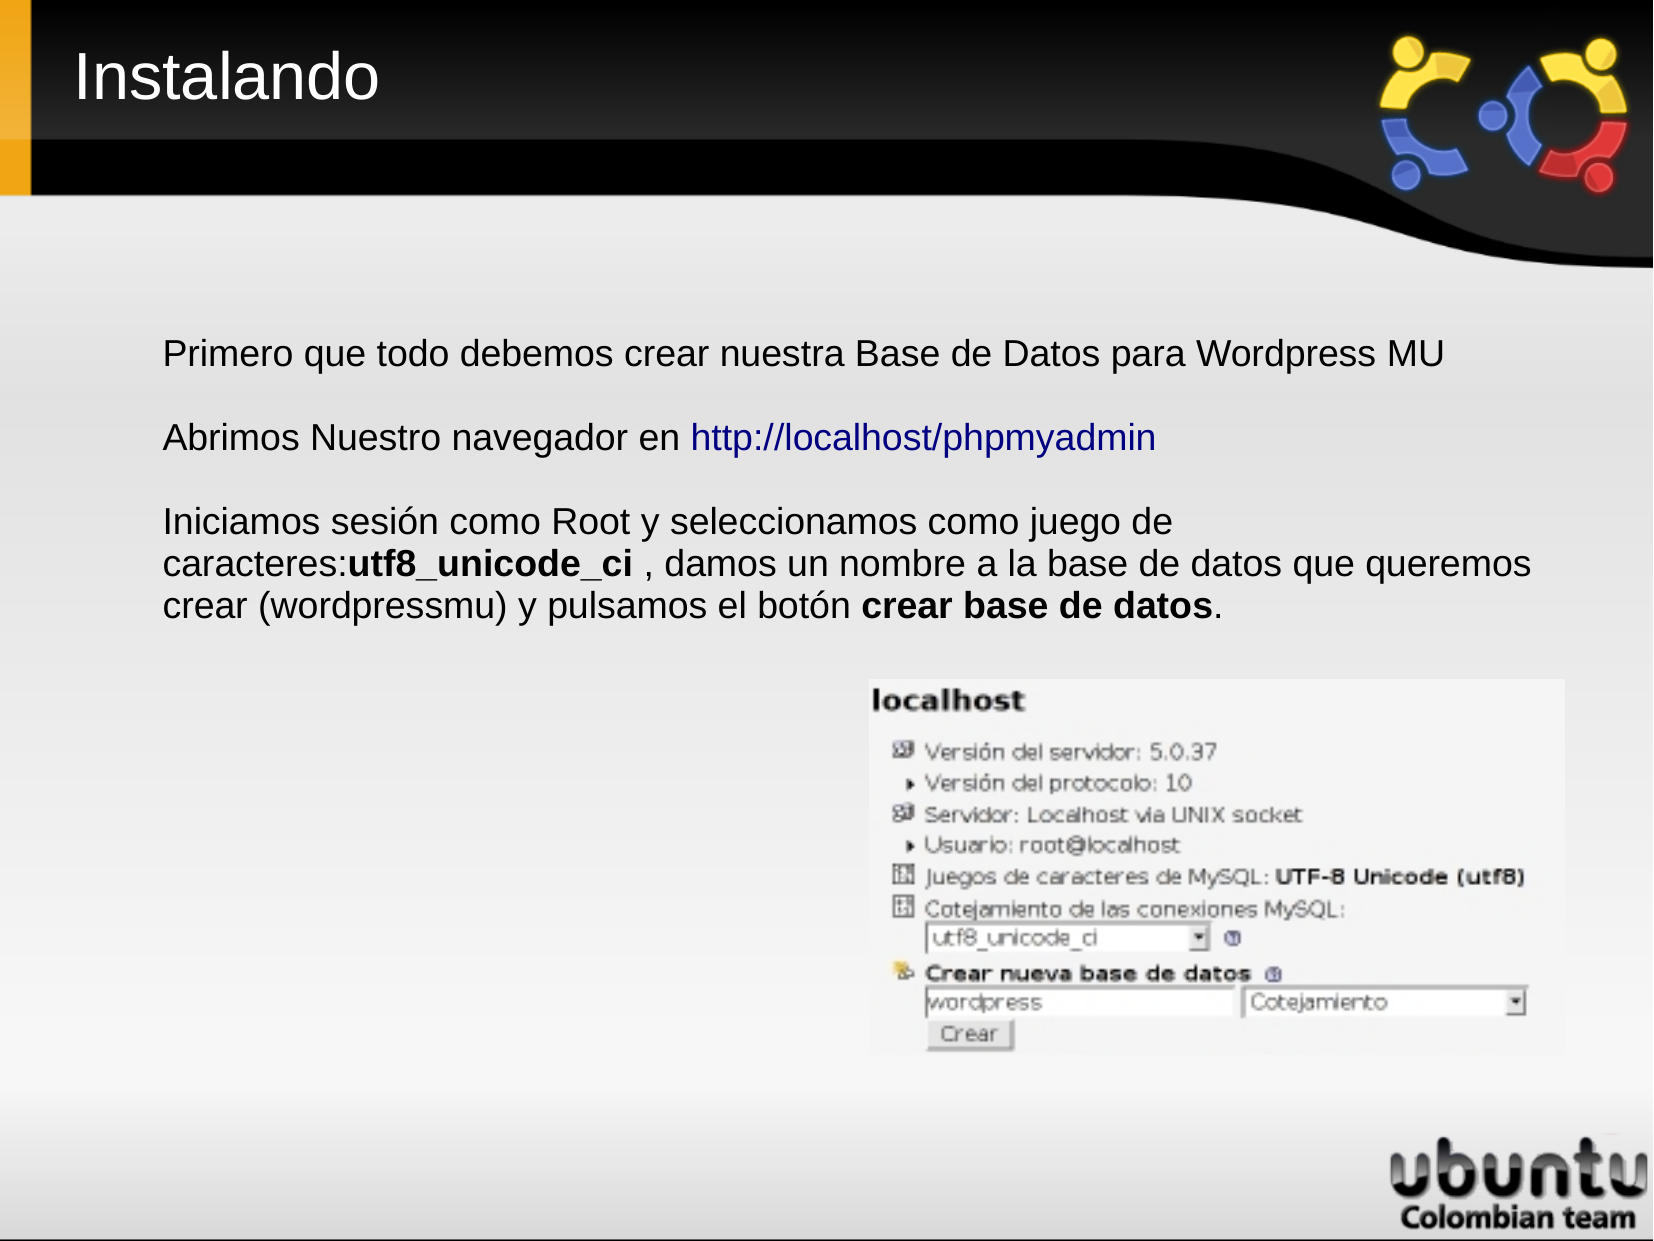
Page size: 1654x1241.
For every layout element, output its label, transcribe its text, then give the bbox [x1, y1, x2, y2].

picture [0, 0, 1654, 1241]
text_box Instalando [59, 31, 1300, 122]
text_box Primero que todo debemos crear nuestra Base de Datos para Wordpress MU Abrimos Nuestro navegador en http://localhost/phpmyadmin Iniciamos sesión como Root y seleccionamos como juego de caracteres:utf8_unicode_ci , damos un nombre a la base de datos que queremos crear (wordpressmu) y pulsamos el botón crear base de datos. [147, 324, 1565, 634]
